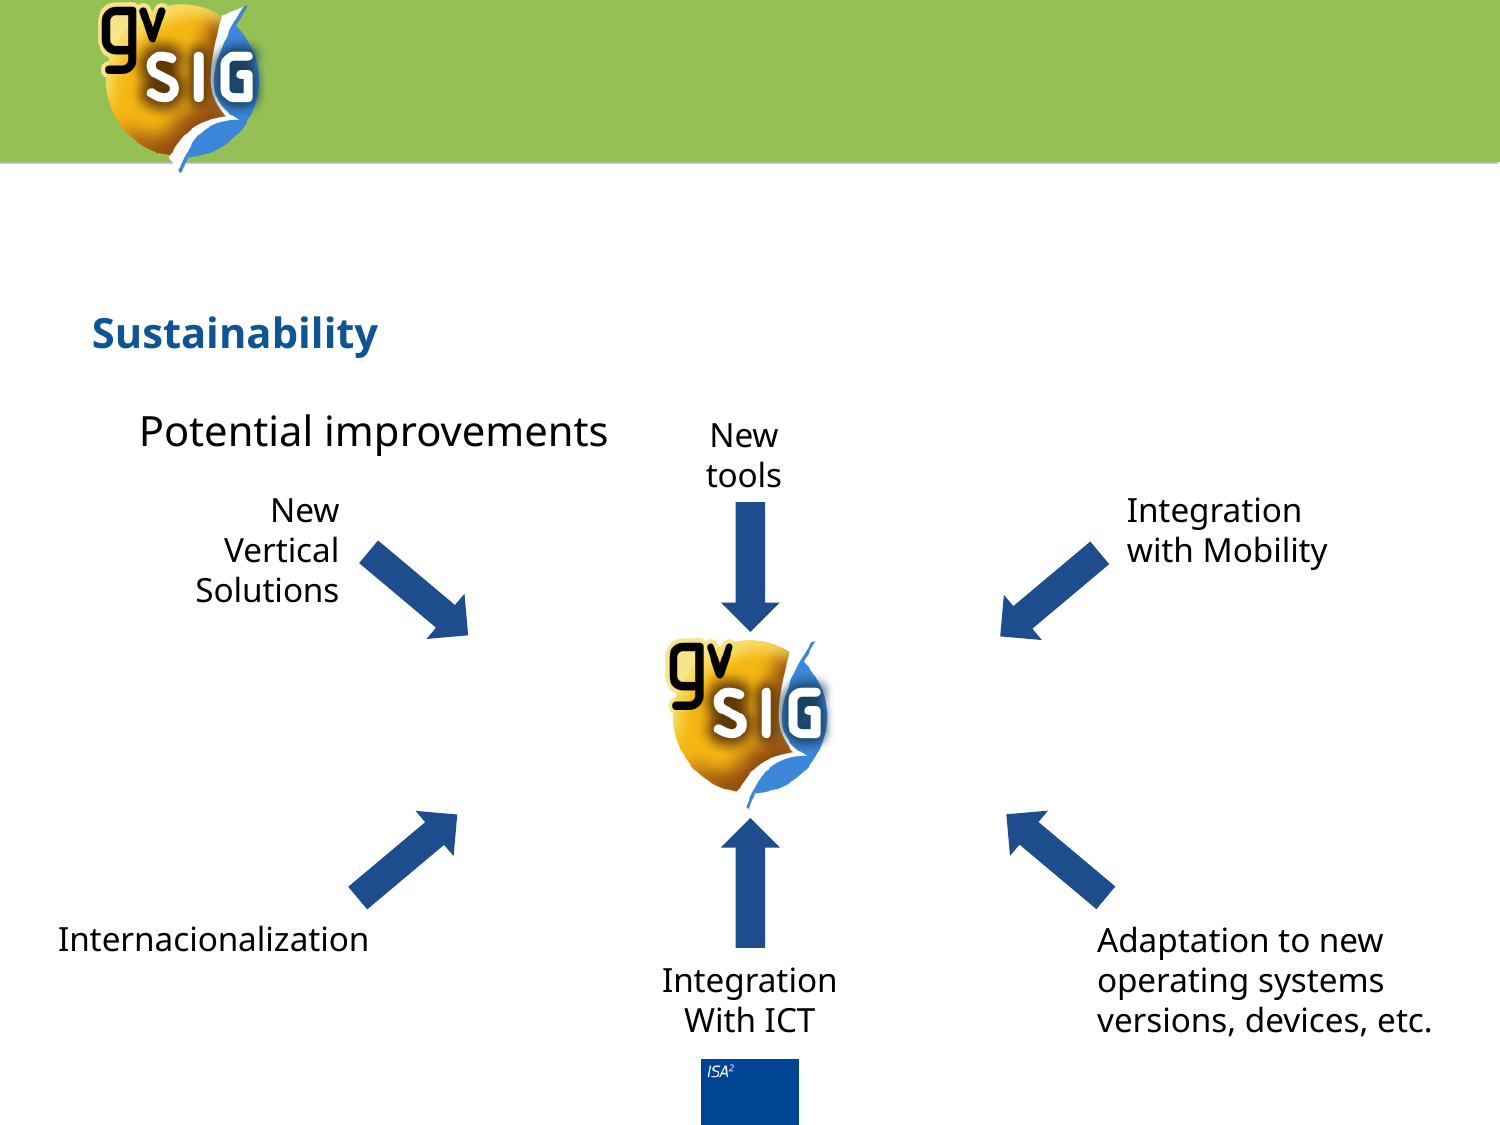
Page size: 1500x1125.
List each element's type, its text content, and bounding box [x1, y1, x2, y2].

text_box [1000, 541, 1110, 641]
text_box [720, 818, 780, 948]
text_box Adaptation to new operating systems versions, devices, etc. [1082, 911, 1453, 1047]
text_box Internacionalization [11, 911, 385, 966]
picture [701, 1059, 799, 1125]
text_box New Vertical Solutions [112, 481, 355, 617]
text_box New tools [620, 406, 869, 502]
text_box [1006, 810, 1116, 910]
text_box Potential improvements [123, 397, 680, 462]
title Sustainability [76, 255, 1427, 409]
picture [631, 638, 869, 810]
picture [64, 2, 301, 173]
text_box [720, 502, 780, 633]
text_box [348, 810, 458, 910]
text_box [359, 540, 469, 639]
text_box Integration With ICT [637, 951, 863, 1047]
text_box Integration with Mobility [1112, 481, 1355, 577]
